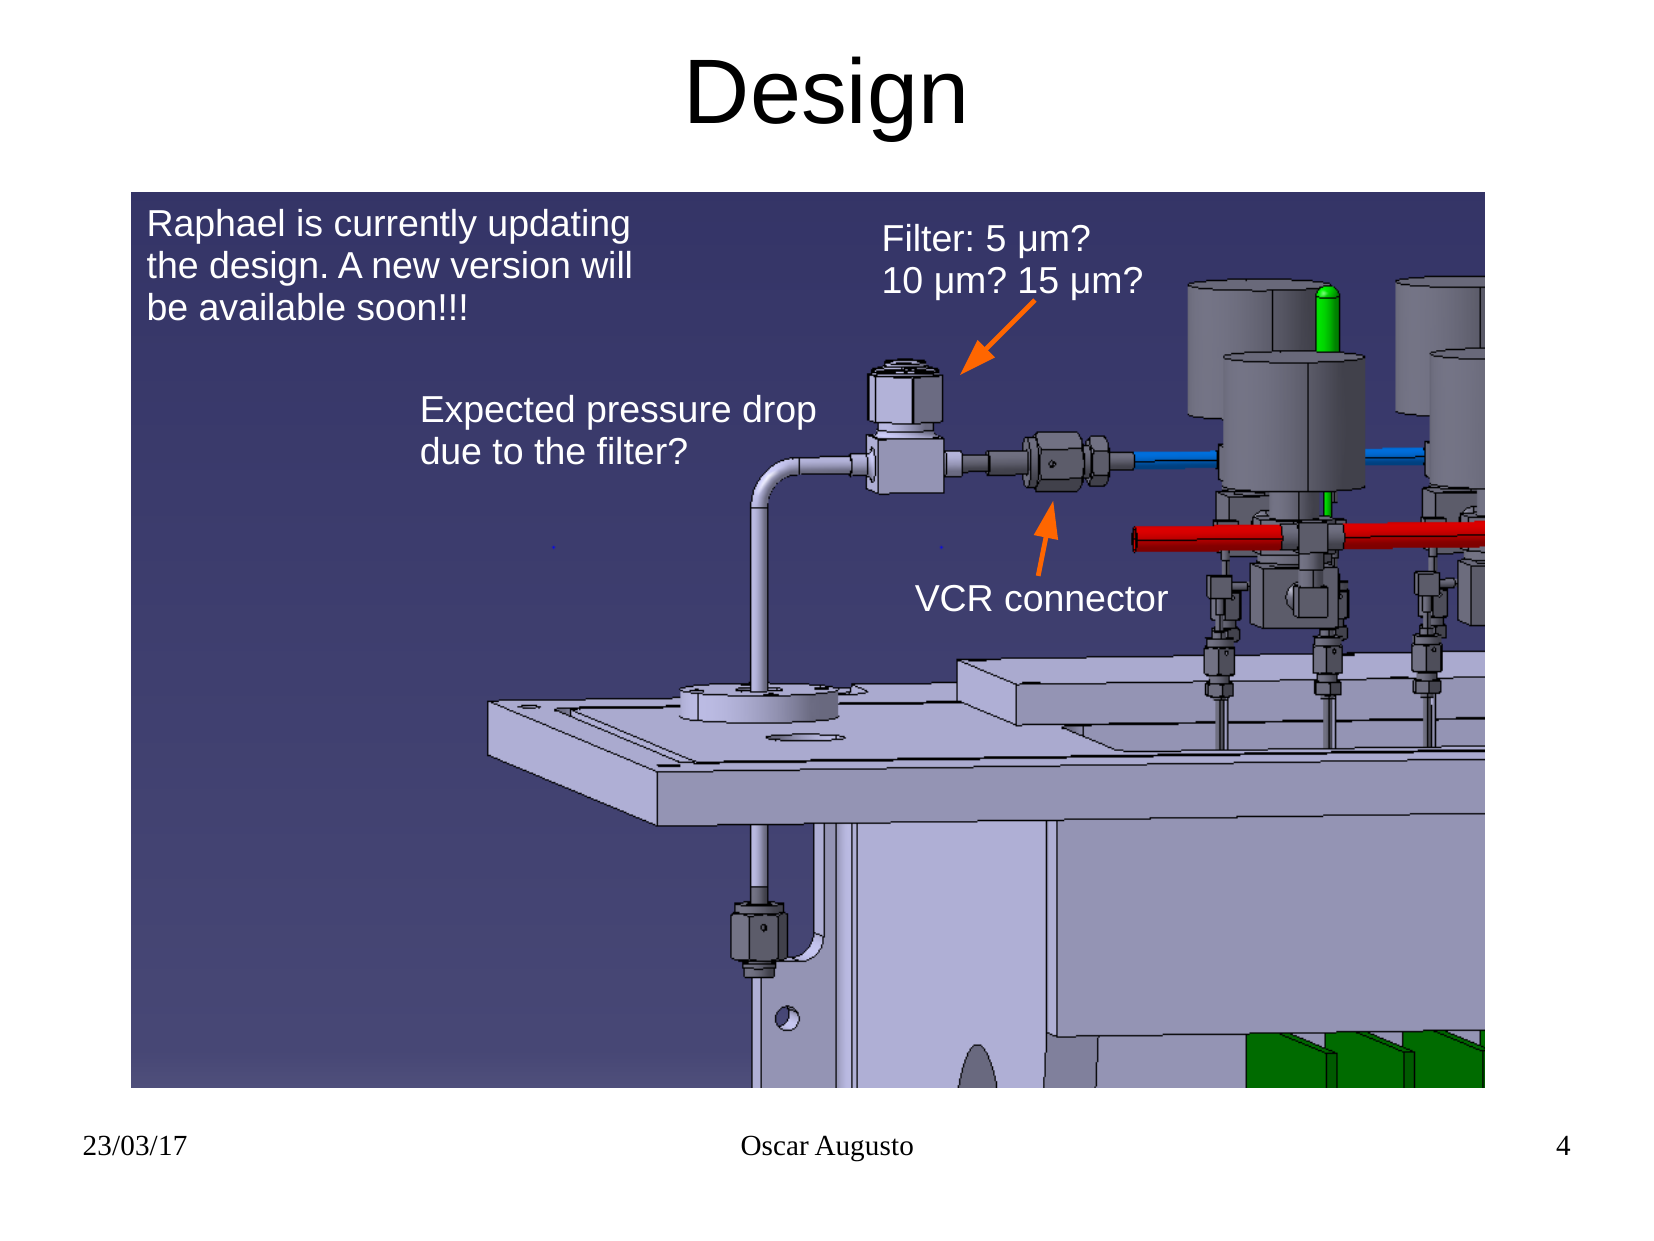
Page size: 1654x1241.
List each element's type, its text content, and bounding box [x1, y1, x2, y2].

text_box Expected pressure drop due to the filter? [405, 381, 859, 481]
text_box VCR connector [900, 570, 1189, 631]
text_box Raphael is currently updating the design. A new version will be available soon!!! [131, 195, 661, 336]
text_box Filter: 5 μm? 10 μm? 15 μm? [866, 210, 1231, 309]
title Design [82, 0, 1571, 196]
picture [131, 196, 1486, 1088]
